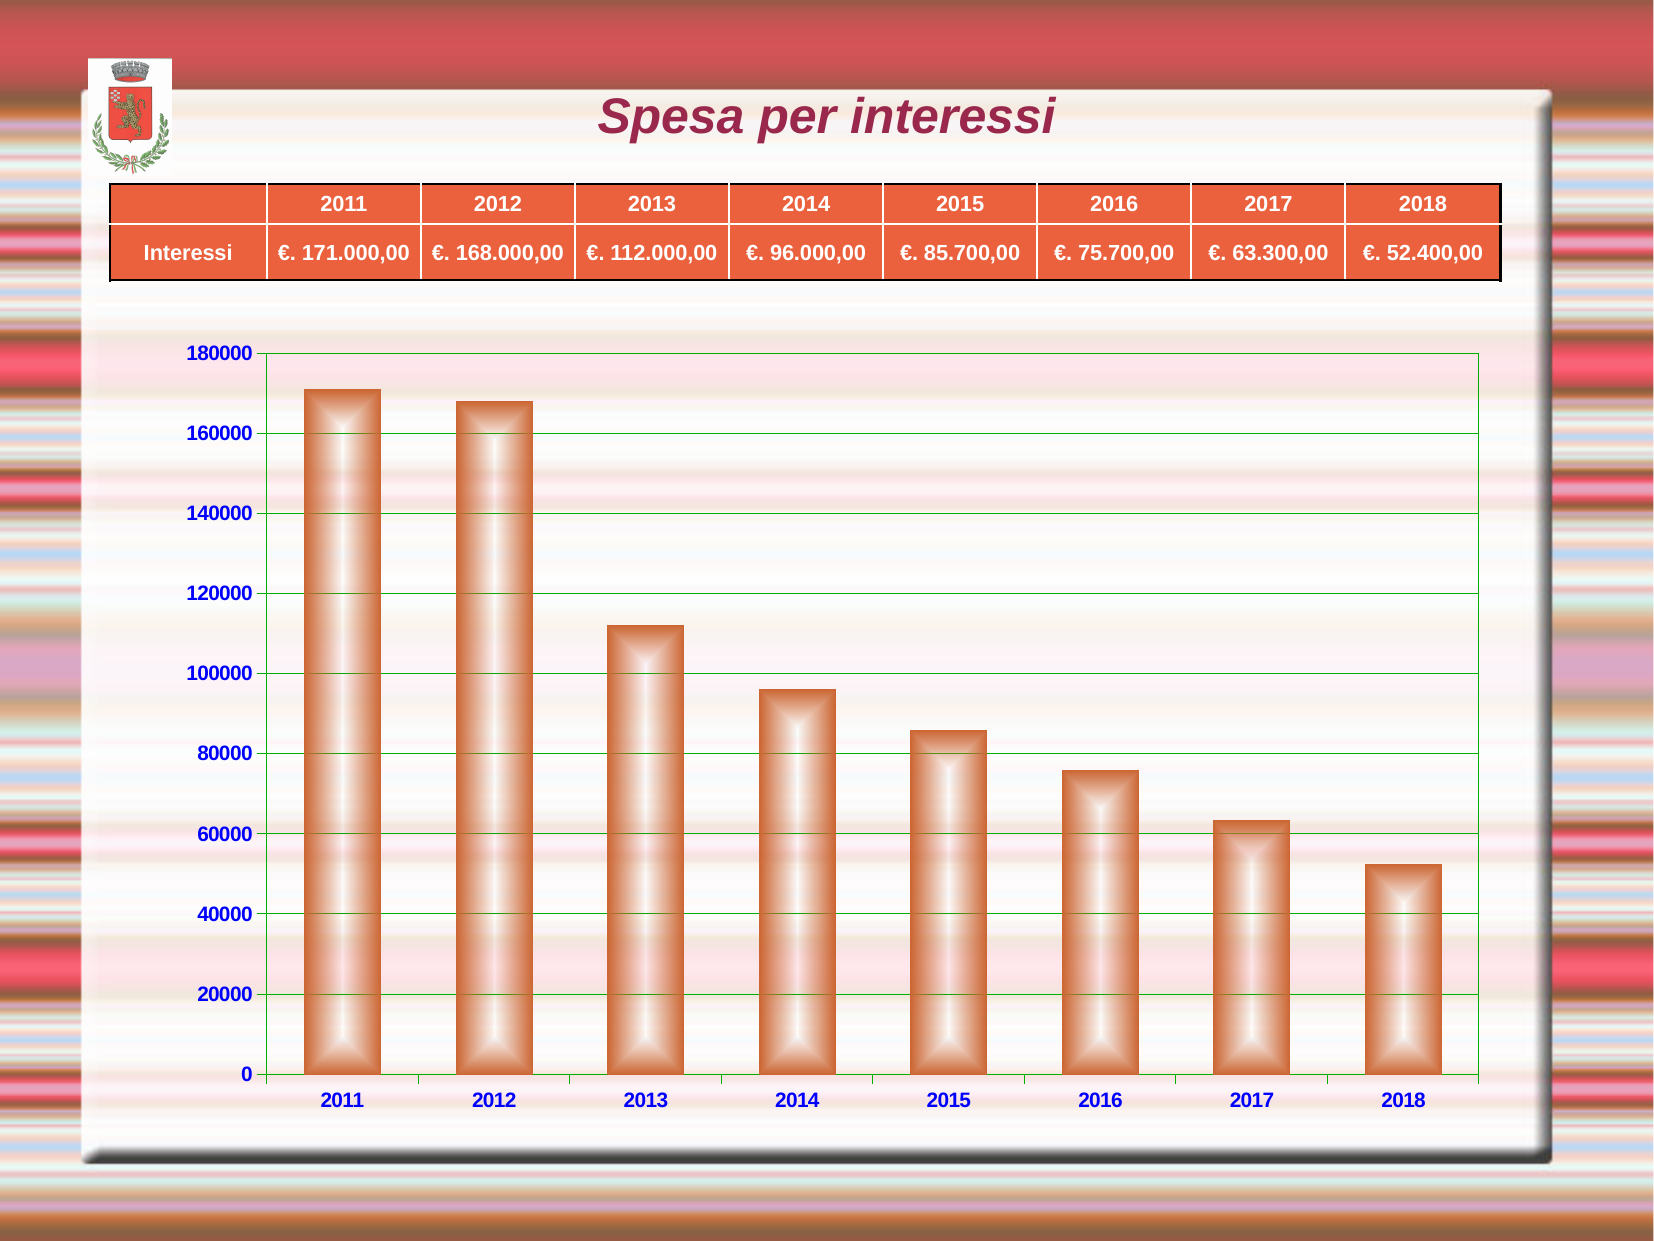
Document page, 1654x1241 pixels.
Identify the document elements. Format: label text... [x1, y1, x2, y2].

table_header [111, 185, 266, 223]
chart [159, 325, 1506, 1129]
table_header 2017 [1192, 185, 1344, 223]
table_cell Interessi [111, 225, 266, 279]
table_cell €. 112.000,00 [576, 225, 728, 279]
table_cell €. 85.700,00 [884, 225, 1036, 279]
table_cell €. 75.700,00 [1038, 225, 1190, 279]
table_cell €. 168.000,00 [422, 225, 574, 279]
table_header 2016 [1038, 185, 1190, 223]
table_cell €. 63.300,00 [1192, 225, 1344, 279]
title Spesa per interessi [82, 55, 1571, 178]
table_header 2013 [576, 185, 728, 223]
table_cell €. 52.400,00 [1346, 225, 1499, 279]
table_header 2014 [730, 185, 882, 223]
table_header 2018 [1346, 185, 1499, 223]
table_cell €. 171.000,00 [268, 225, 420, 279]
table_cell €. 96.000,00 [730, 225, 882, 279]
picture [0, 0, 1654, 1241]
table_header 2011 [268, 185, 420, 223]
table_header 2012 [422, 185, 574, 223]
table_header 2015 [884, 185, 1036, 223]
